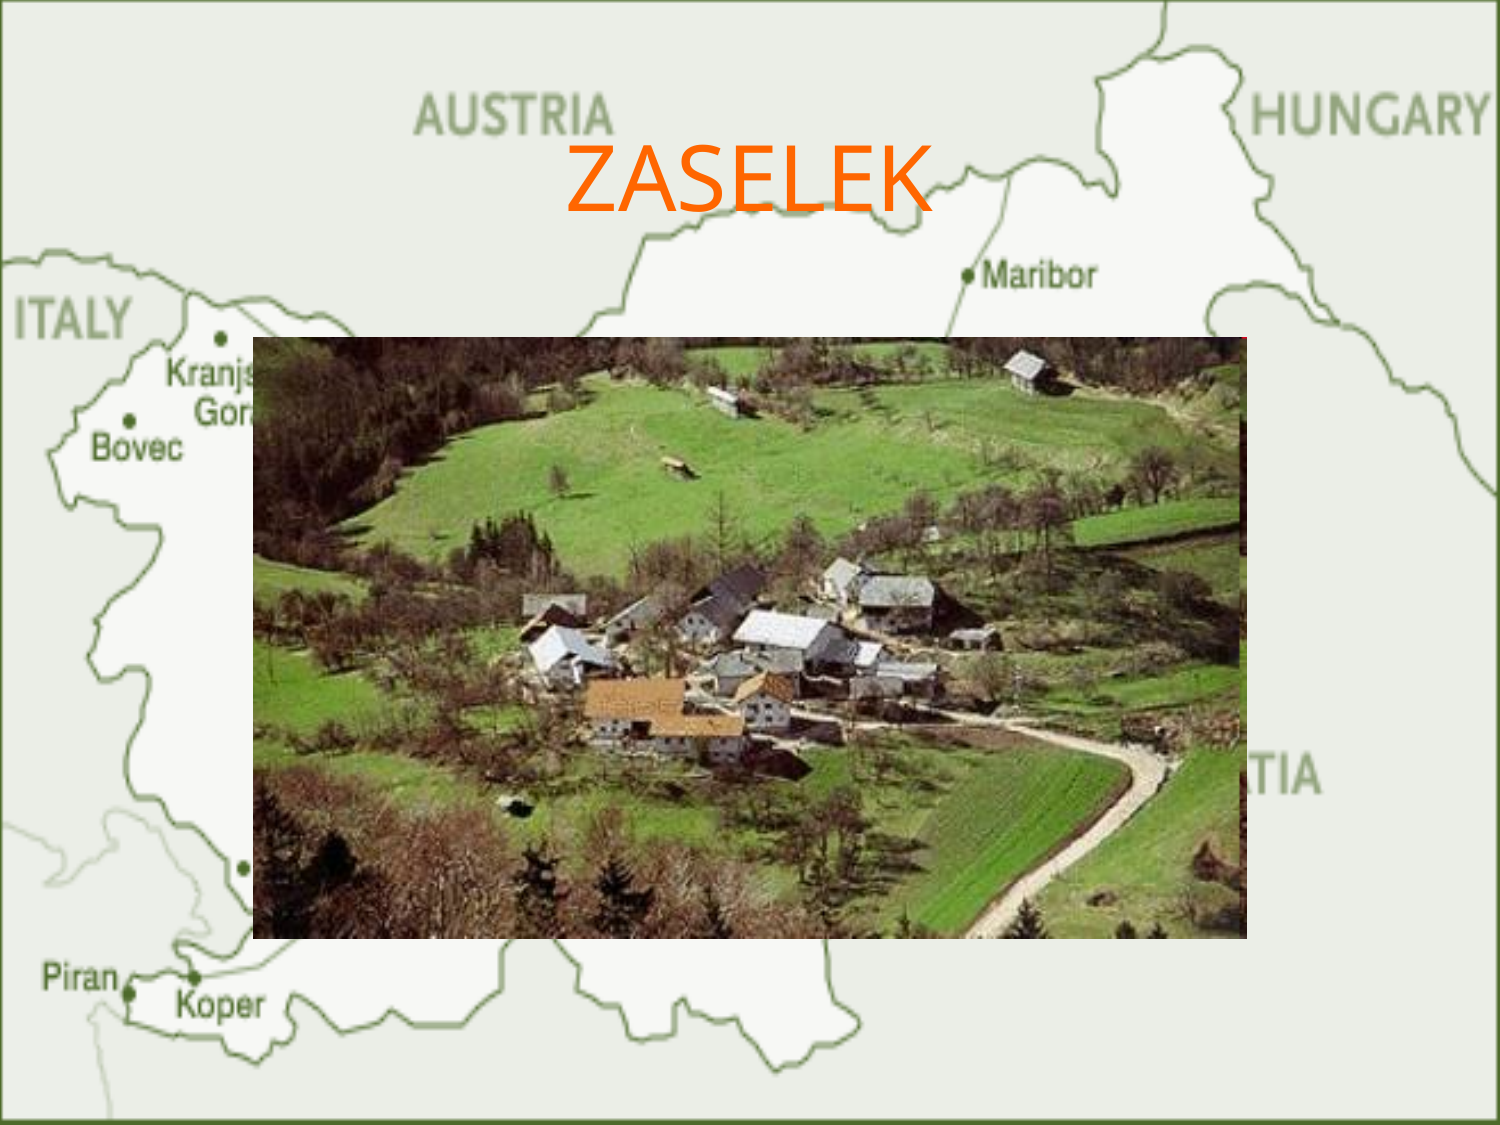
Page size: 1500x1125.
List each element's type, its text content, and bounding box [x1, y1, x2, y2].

title ZASELEK [75, 62, 1425, 288]
picture [0, 0, 1500, 1125]
